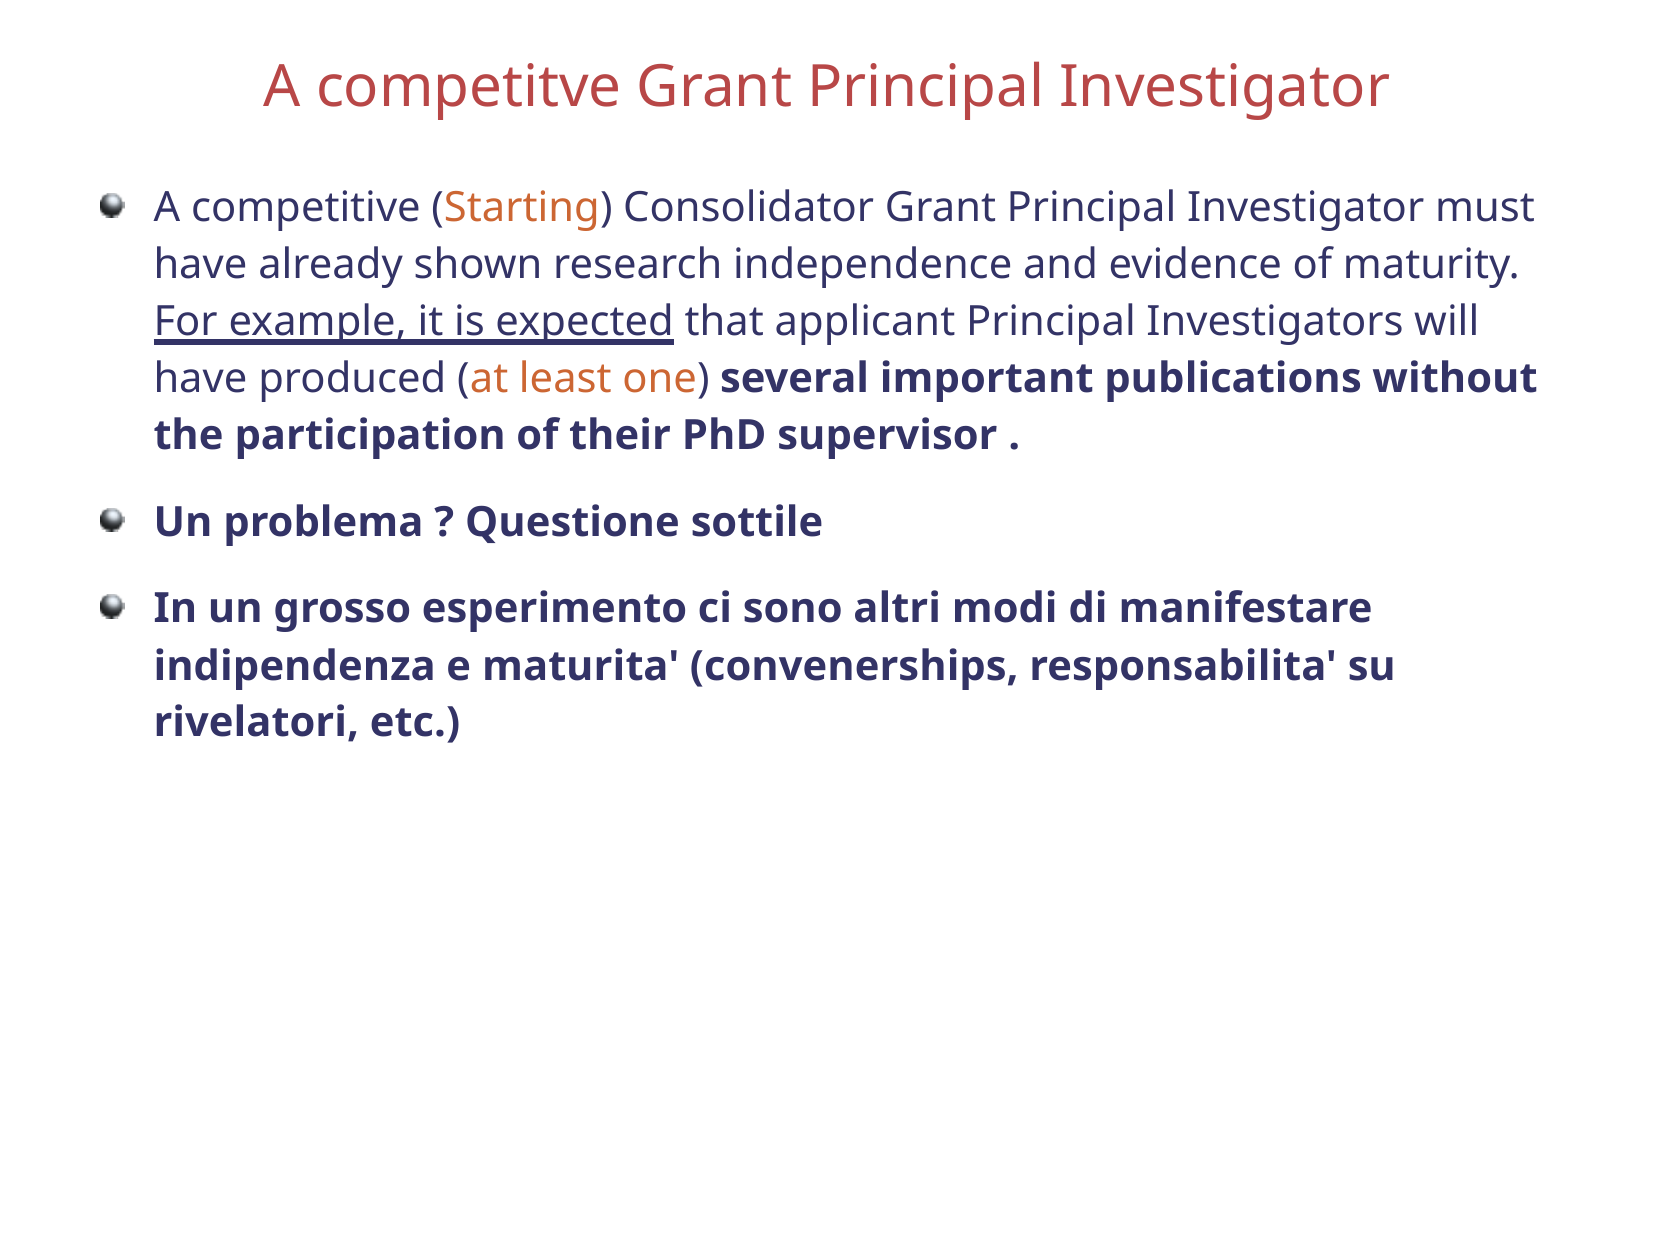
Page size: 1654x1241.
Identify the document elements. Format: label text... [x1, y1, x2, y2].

list A competitive (Starting) Consolidator Grant Principal Investigator must have already shown research independence and evidence of maturity. For example, it is expected that applicant Principal Investigators will have produced (at least one) several important publications without the participation of their PhD supervisor . Un problema ? Questione sottile In un grosso esperimento ci sono altri modi di manifestare indipendenza e maturita' (convenerships, responsabilita' su rivelatori, etc.) [82, 177, 1571, 1124]
title A competitve Grant Principal Investigator [82, 38, 1571, 129]
